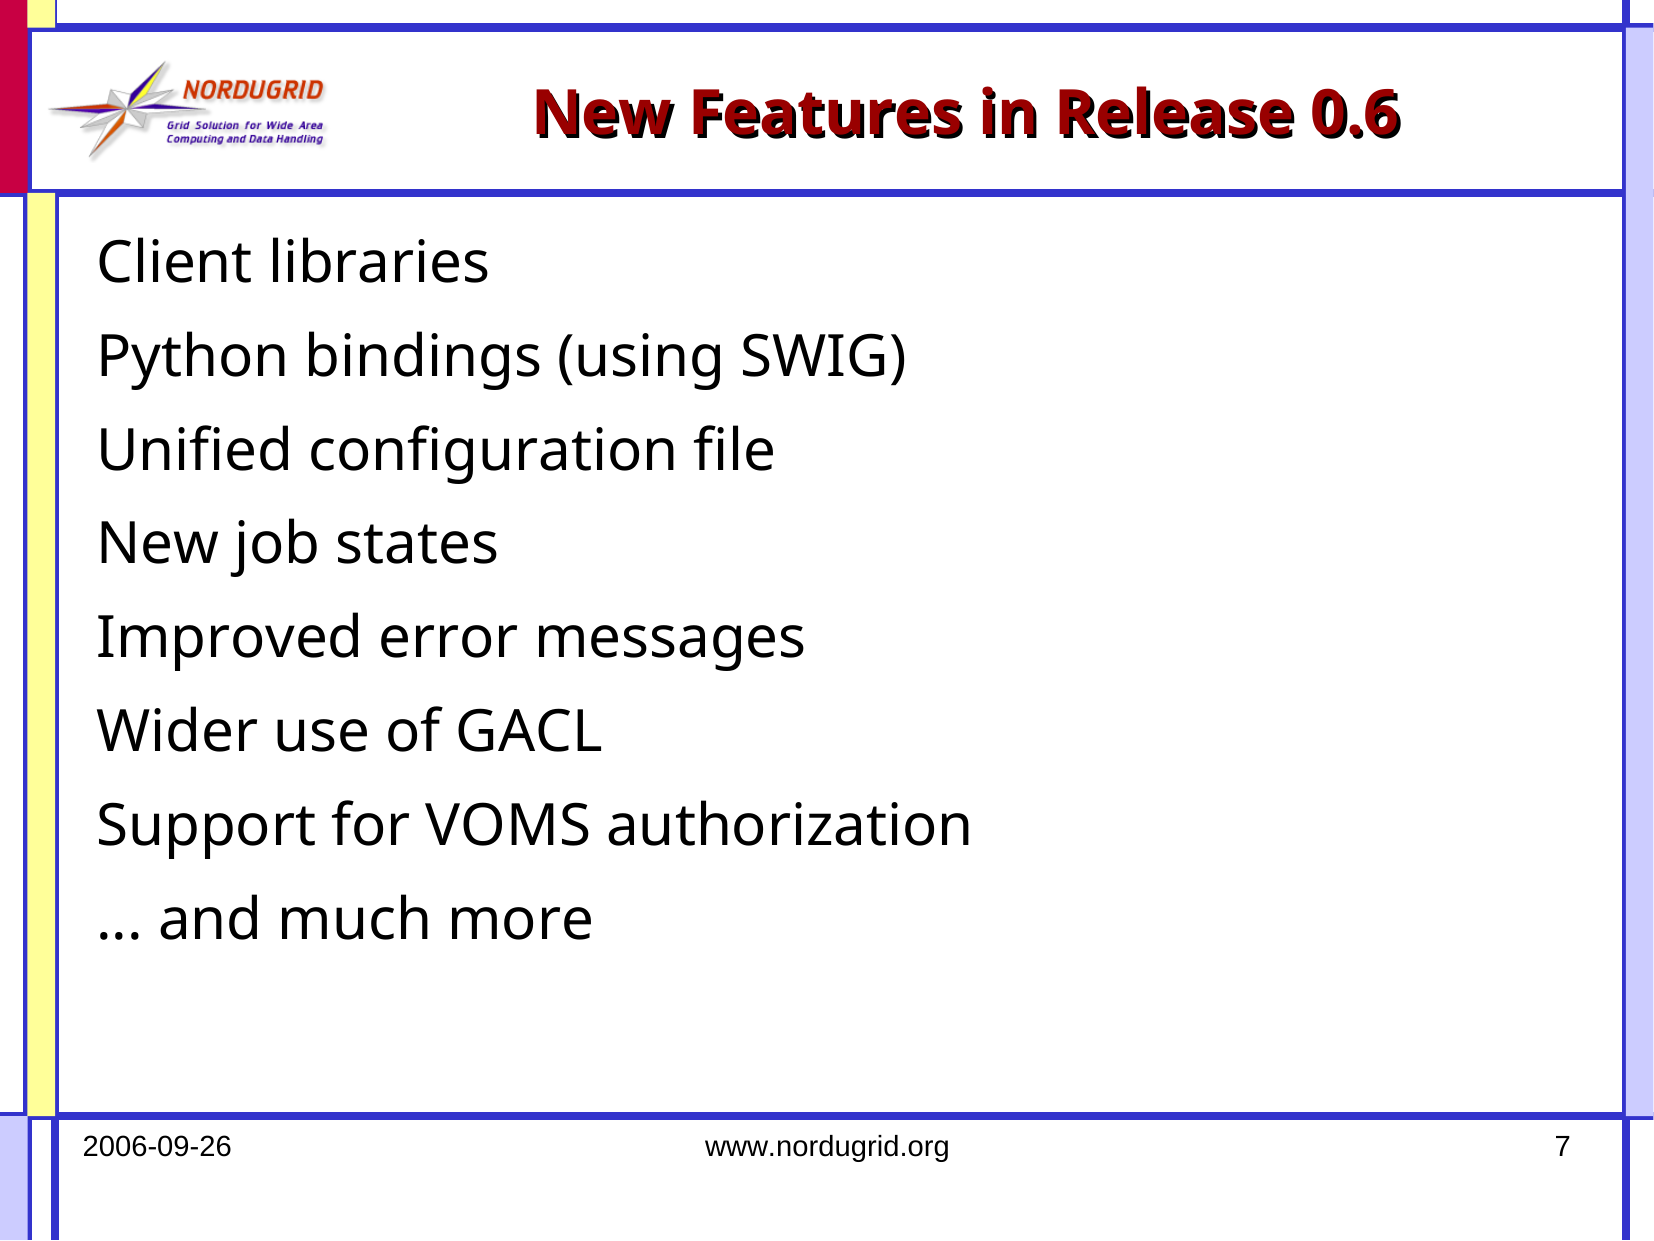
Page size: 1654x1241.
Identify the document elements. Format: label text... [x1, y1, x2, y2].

list Client libraries Python bindings (using SWIG) Unified configuration file New job states Improved error messages Wider use of GACL Support for VOMS authorization ... and much more [96, 220, 1571, 1103]
title New Features in Release 0.6 [358, 19, 1574, 202]
picture [44, 55, 331, 163]
